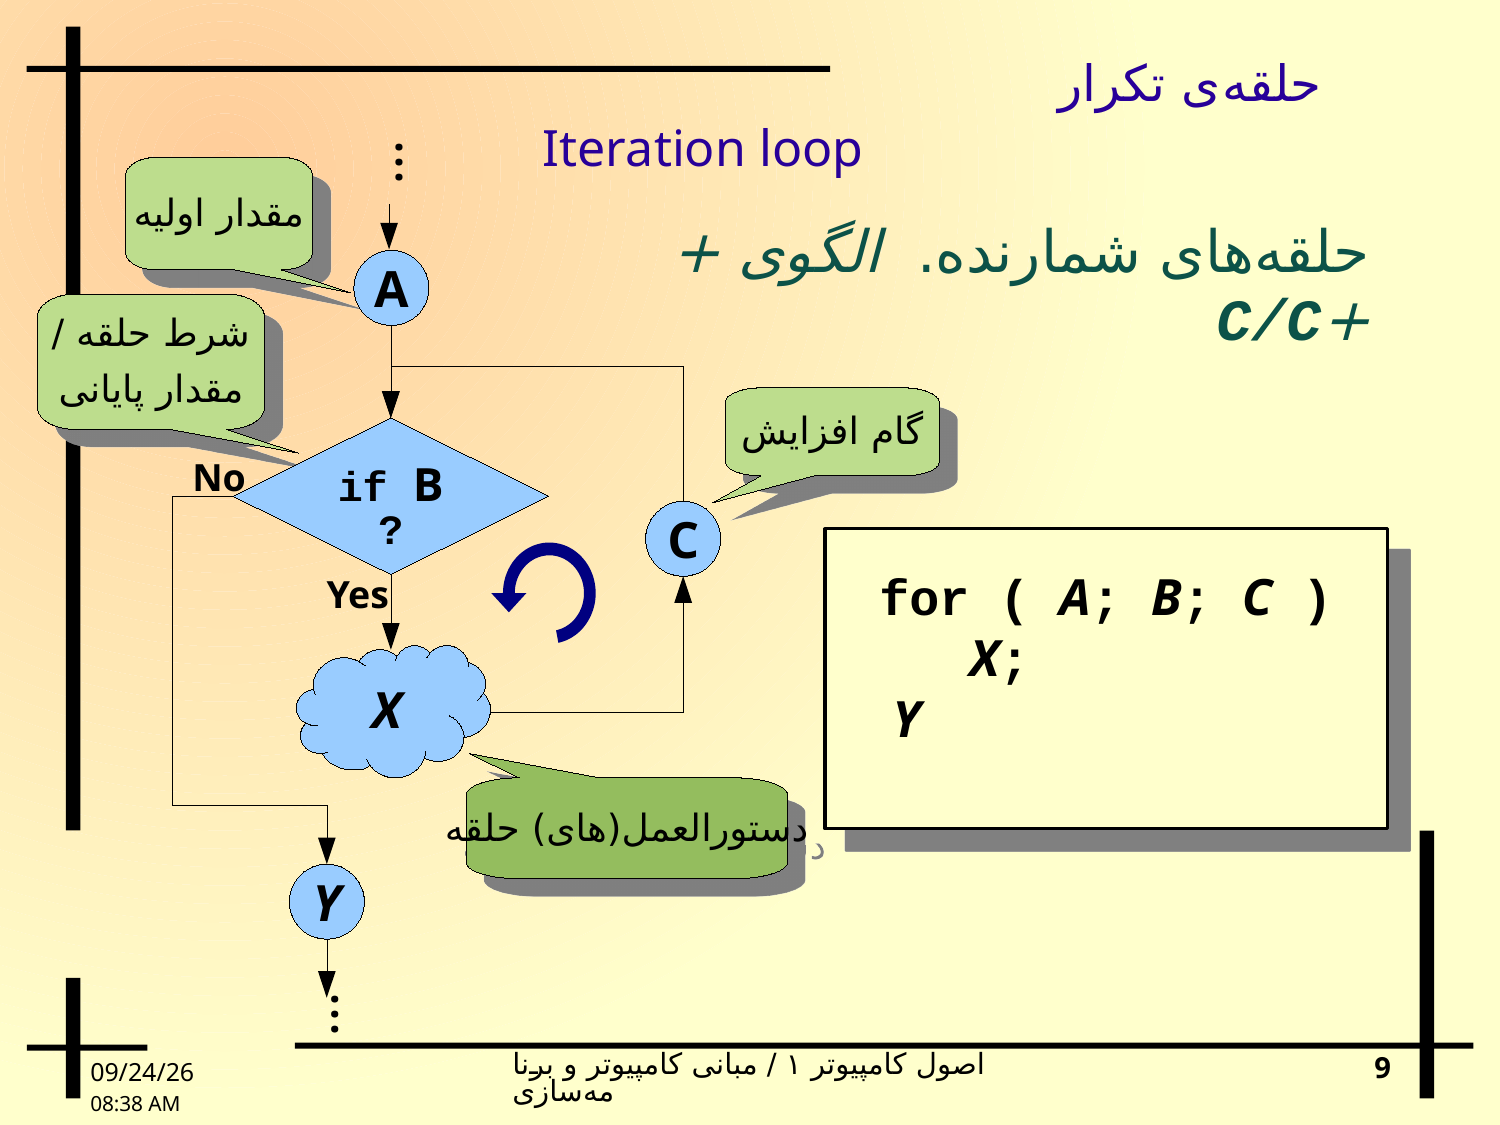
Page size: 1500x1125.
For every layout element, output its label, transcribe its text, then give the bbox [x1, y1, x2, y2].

text_box مقدار اولیه [125, 178, 351, 293]
text_box C [645, 501, 721, 577]
text_box No [177, 443, 254, 503]
text_box ... [328, 992, 332, 1053]
text_box A [353, 250, 429, 326]
list for ( A; B; C ) X; Y [825, 528, 1388, 829]
text_box دستورالعمل(های) حلقه [466, 753, 788, 879]
text_box گام افزایش [712, 387, 940, 503]
text_box شرط حلقه / مقدار پایانی [37, 294, 299, 454]
text_box Y [289, 864, 365, 940]
text_box X [296, 645, 491, 778]
title حلقه‌ی تکرار Iteration loop [62, 58, 1344, 178]
text_box if B ? [246, 418, 549, 571]
text_box [491, 542, 596, 643]
text_box Yes [311, 560, 399, 620]
list حلقه‌های شمارنده. الگوی ++C/C [562, 218, 1424, 310]
